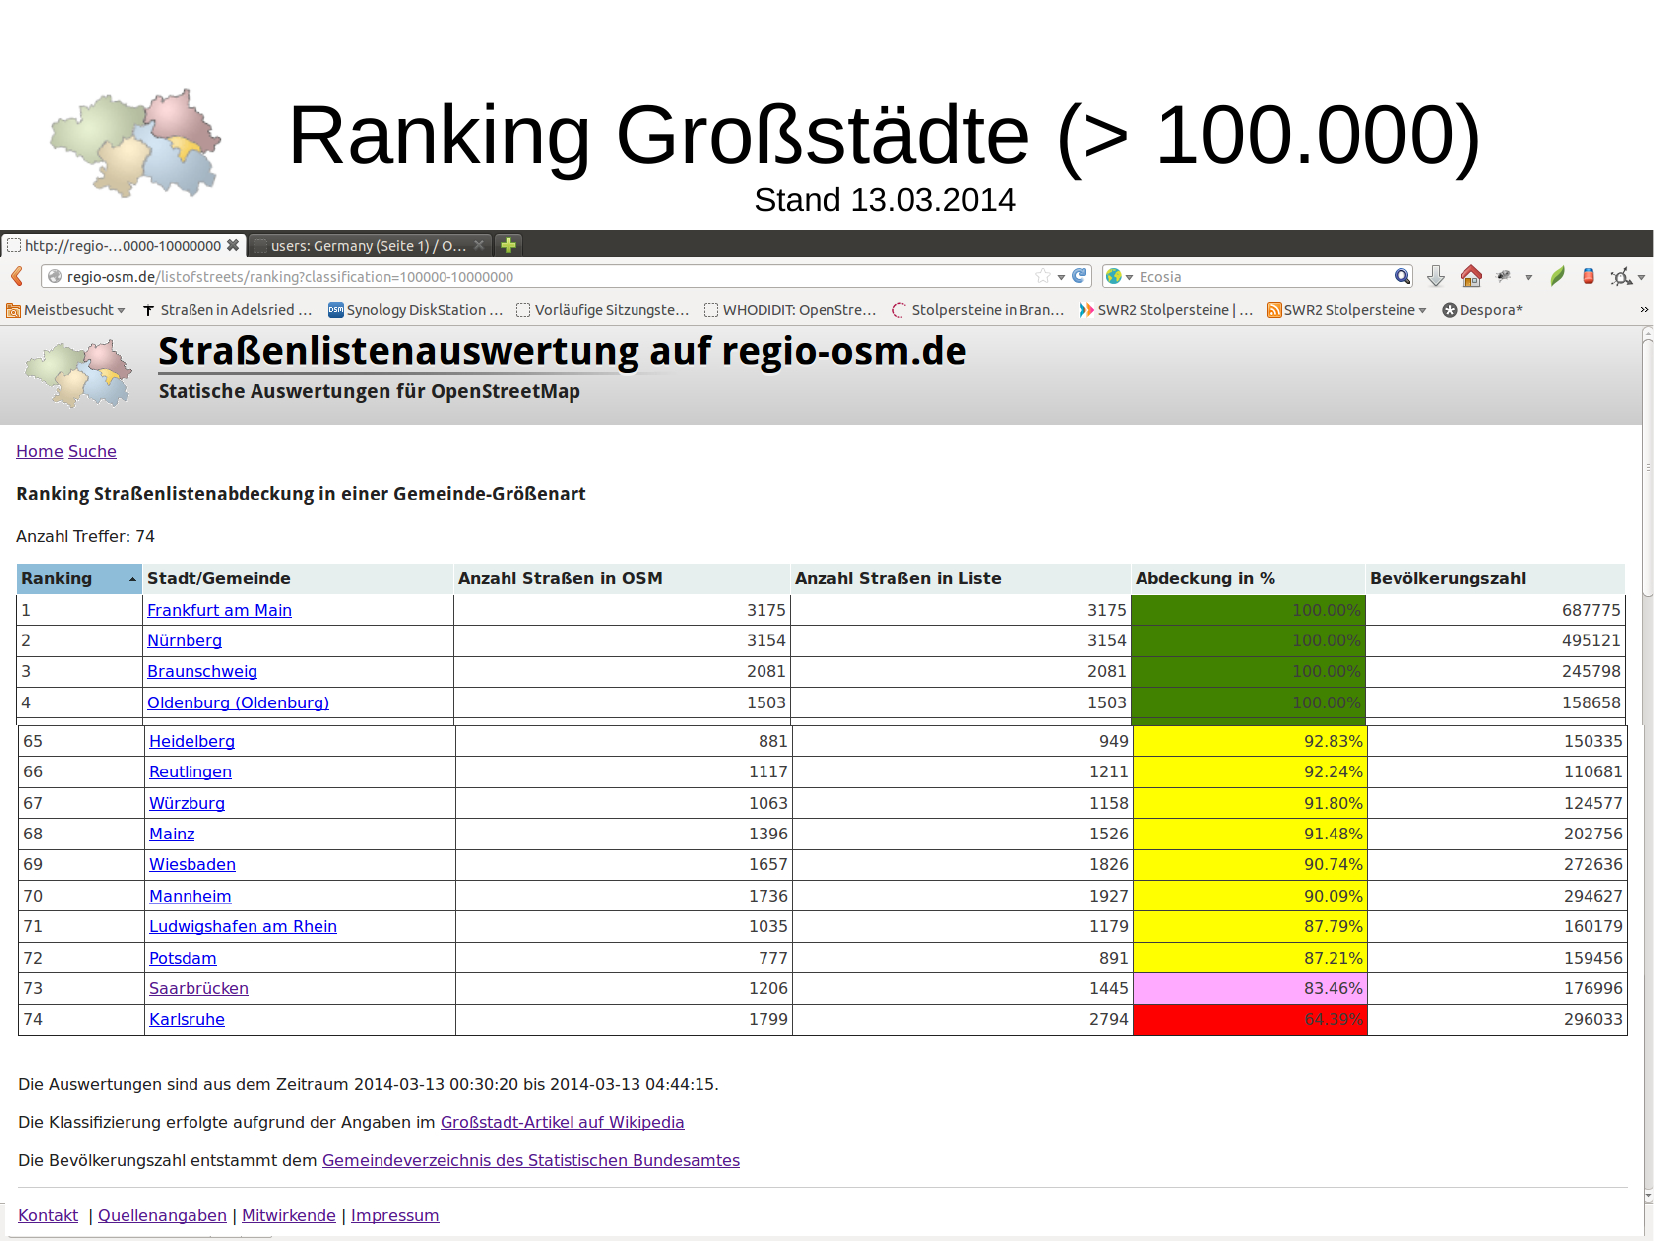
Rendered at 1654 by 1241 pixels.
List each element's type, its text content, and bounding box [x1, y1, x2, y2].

title Ranking Großstädte (> 100.000) Stand 13.03.2014 [200, 49, 1571, 230]
picture [11, 68, 250, 225]
picture [0, 230, 1654, 1241]
